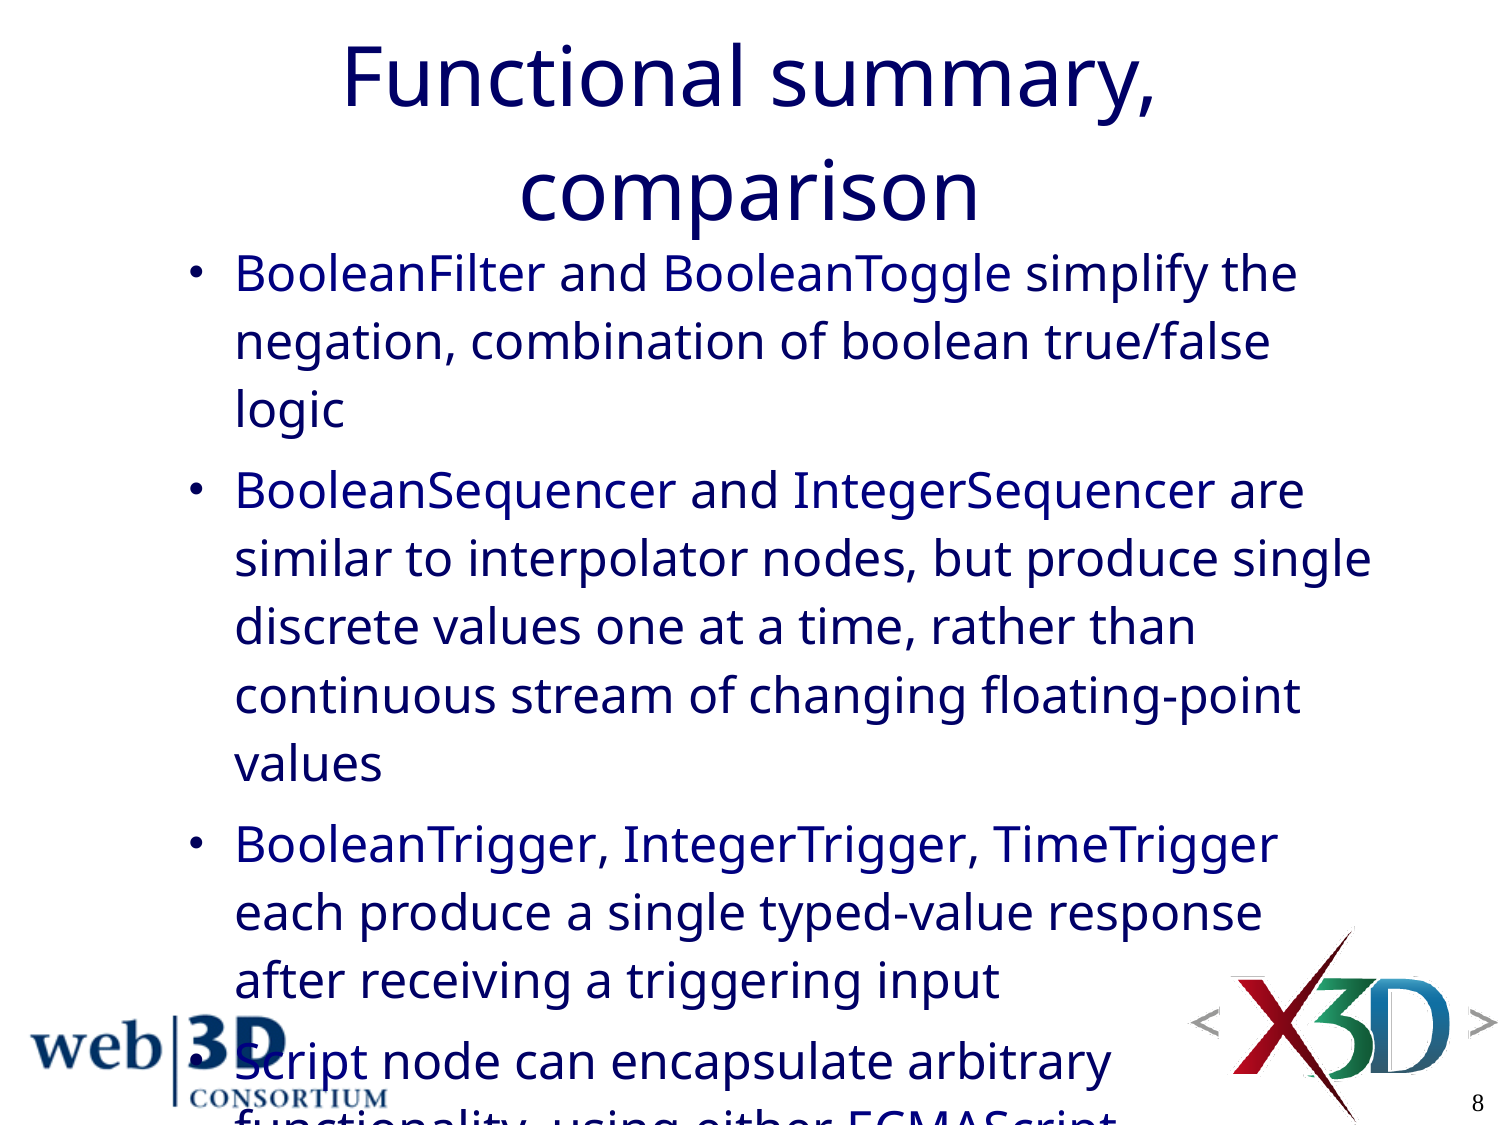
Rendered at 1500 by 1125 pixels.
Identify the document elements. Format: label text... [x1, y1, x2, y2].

list BooleanFilter and BooleanToggle simplify the negation, combination of boolean true/false logic BooleanSequencer and IntegerSequencer are similar to interpolator nodes, but produce single discrete values one at a time, rather than continuous stream of changing floating-point values BooleanTrigger, IntegerTrigger, TimeTrigger each produce a single typed-value response after receiving a triggering input Script node can encapsulate arbitrary functionality, using either ECMAScript (JavaScript) or Java, with resulting capabilities similar to HTML scripting [112, 237, 1388, 999]
picture [12, 998, 413, 1118]
title Functional summary, comparison [112, 44, 1388, 218]
picture [1187, 926, 1500, 1125]
